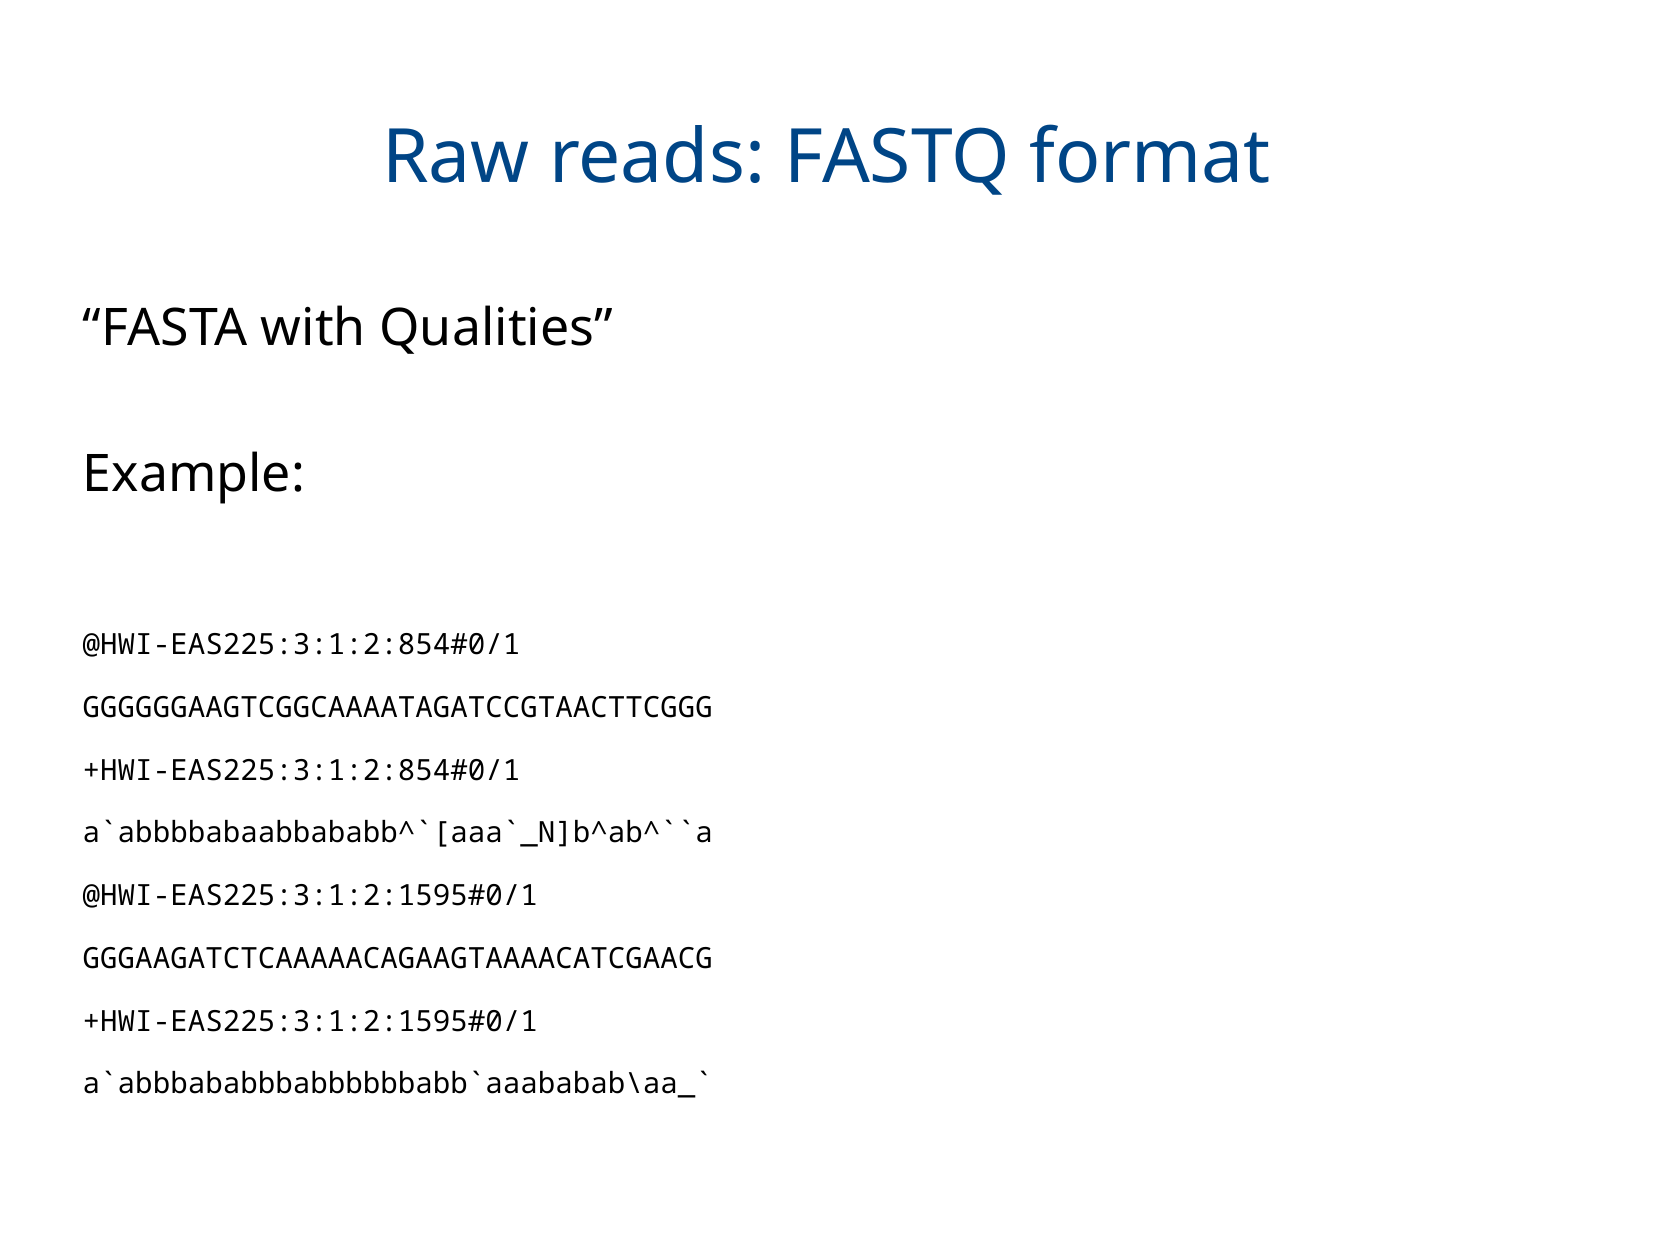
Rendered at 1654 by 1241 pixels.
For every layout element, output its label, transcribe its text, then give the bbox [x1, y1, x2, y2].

list “FASTA with Qualities” Example: @HWI-EAS225:3:1:2:854#0/1 GGGGGGAAGTCGGCAAAATAGATCCGTAACTTCGGG +HWI-EAS225:3:1:2:854#0/1 a`abbbbabaabbababb^`[aaa`_N]b^ab^``a @HWI-EAS225:3:1:2:1595#0/1 GGGAAGATCTCAAAAACAGAAGTAAAACATCGAACG +HWI-EAS225:3:1:2:1595#0/1 a`abbbababbbabbbbbbabb`aaababab\aa_` [82, 290, 1571, 1109]
title Raw reads: FASTQ format [82, 49, 1571, 257]
